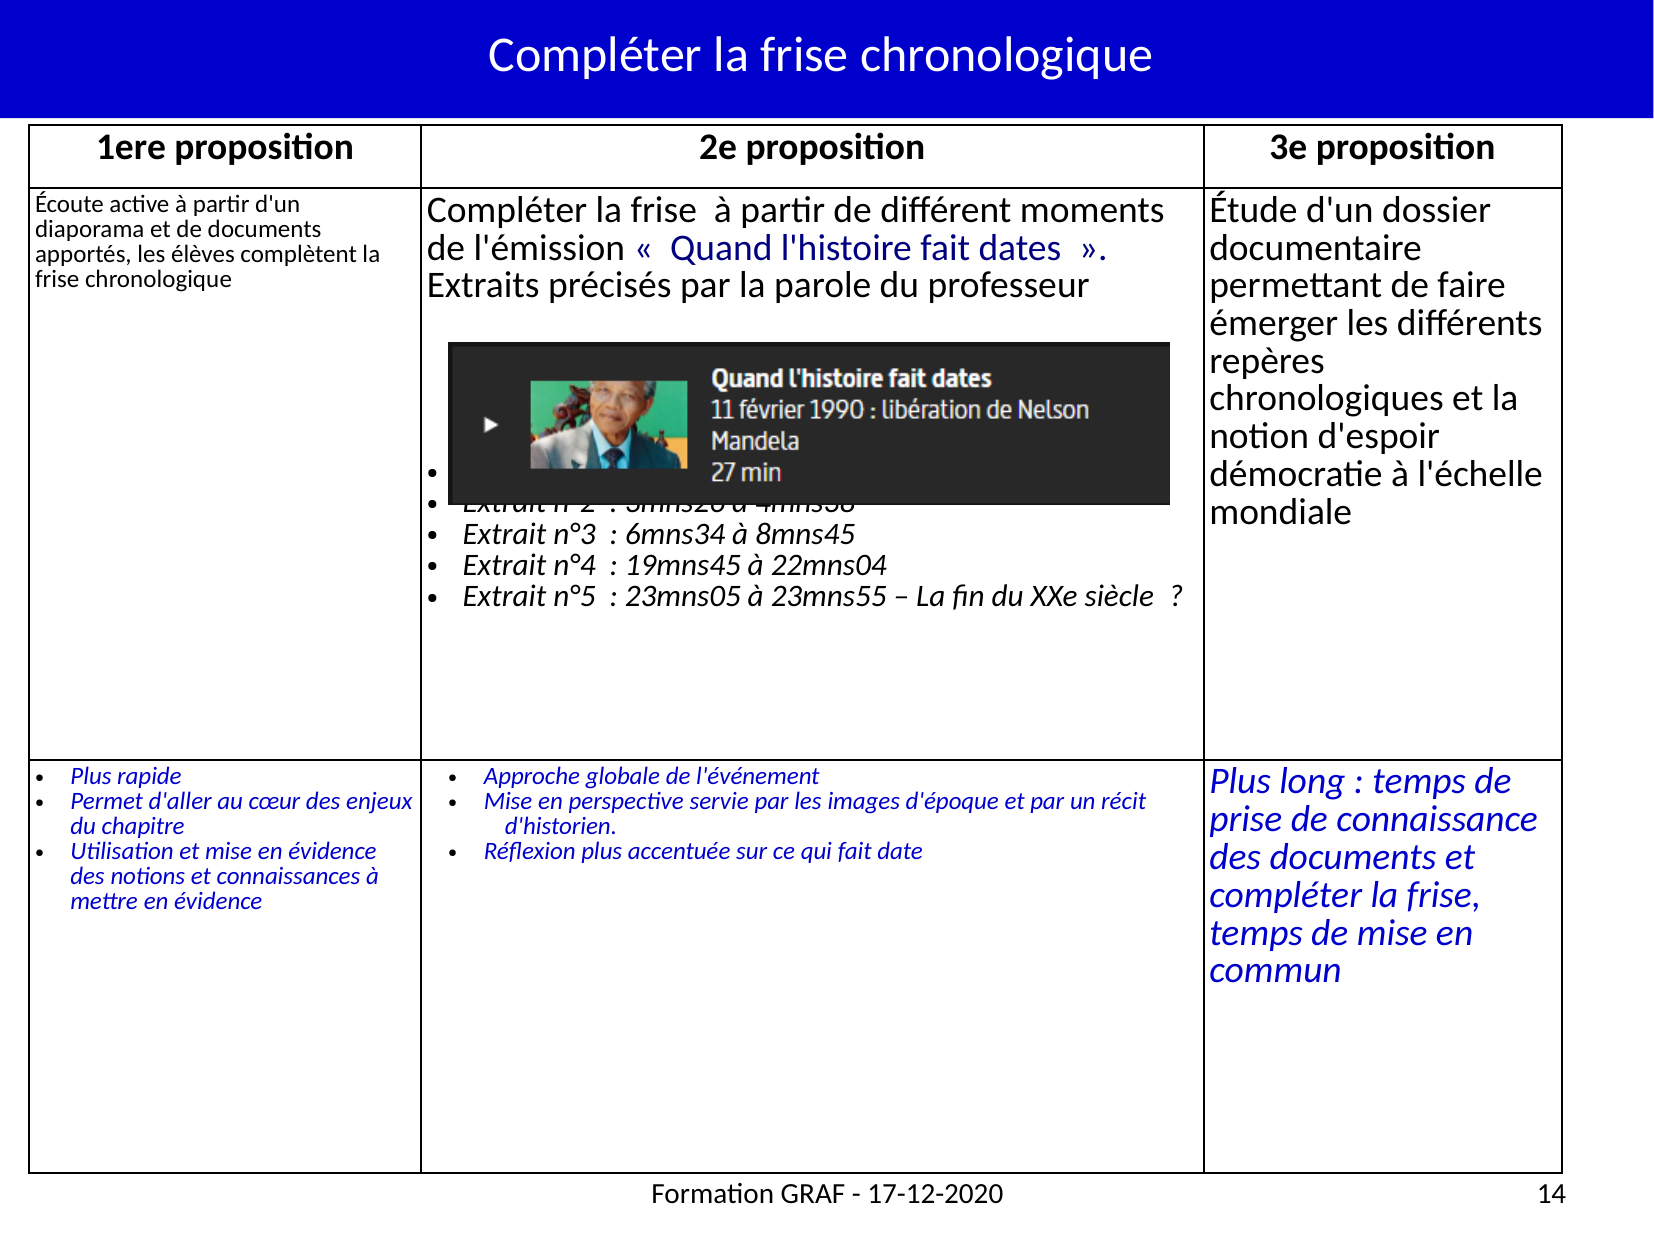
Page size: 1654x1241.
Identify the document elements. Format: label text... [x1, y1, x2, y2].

table_cell Plus long : temps de prise de connaissance des documents et compléter la frise, temps de mise en commun [1205, 761, 1561, 1172]
picture [448, 342, 1170, 505]
table_cell Écoute active à partir d'un diaporama et de documents apportés, les élèves complètent la frise chronologique [30, 189, 420, 759]
table_cell Étude d'un dossier documentaire permettant de faire émerger les différents repères chronologiques et la notion d'espoir démocratie à l'échelle mondiale [1205, 189, 1561, 759]
table_cell Plus rapide Permet d'aller au cœur des enjeux du chapitre Utilisation et mise en évidence des notions et connaissances à mettre en évidence [30, 761, 420, 1172]
title Compléter la frise chronologique [0, 0, 1654, 119]
table_header 3e proposition [1205, 126, 1561, 187]
table_cell Approche globale de l'événement Mise en perspective servie par les images d'époque et par un récit d'historien. Réflexion plus accentuée sur ce qui fait date [422, 761, 1203, 1172]
table_header 2e proposition [422, 126, 1203, 187]
table_header 1ere proposition [30, 126, 420, 187]
table_cell Compléter la frise à partir de différent moments de l'émission « Quand l'histoire fait dates ». Extraits précisés par la parole du professeur Extrait n°1 : 0 à 2mns46 Extrait n°2 : 3mns26 à 4mns38 Extrait n°3 : 6mns34 à 8mns45 Extrait n°4 : 19mns45 à 22mns04 Extrait n°5 : 23mns05 à 23mns55 – La fin du XXe siècle ? [422, 189, 1203, 759]
